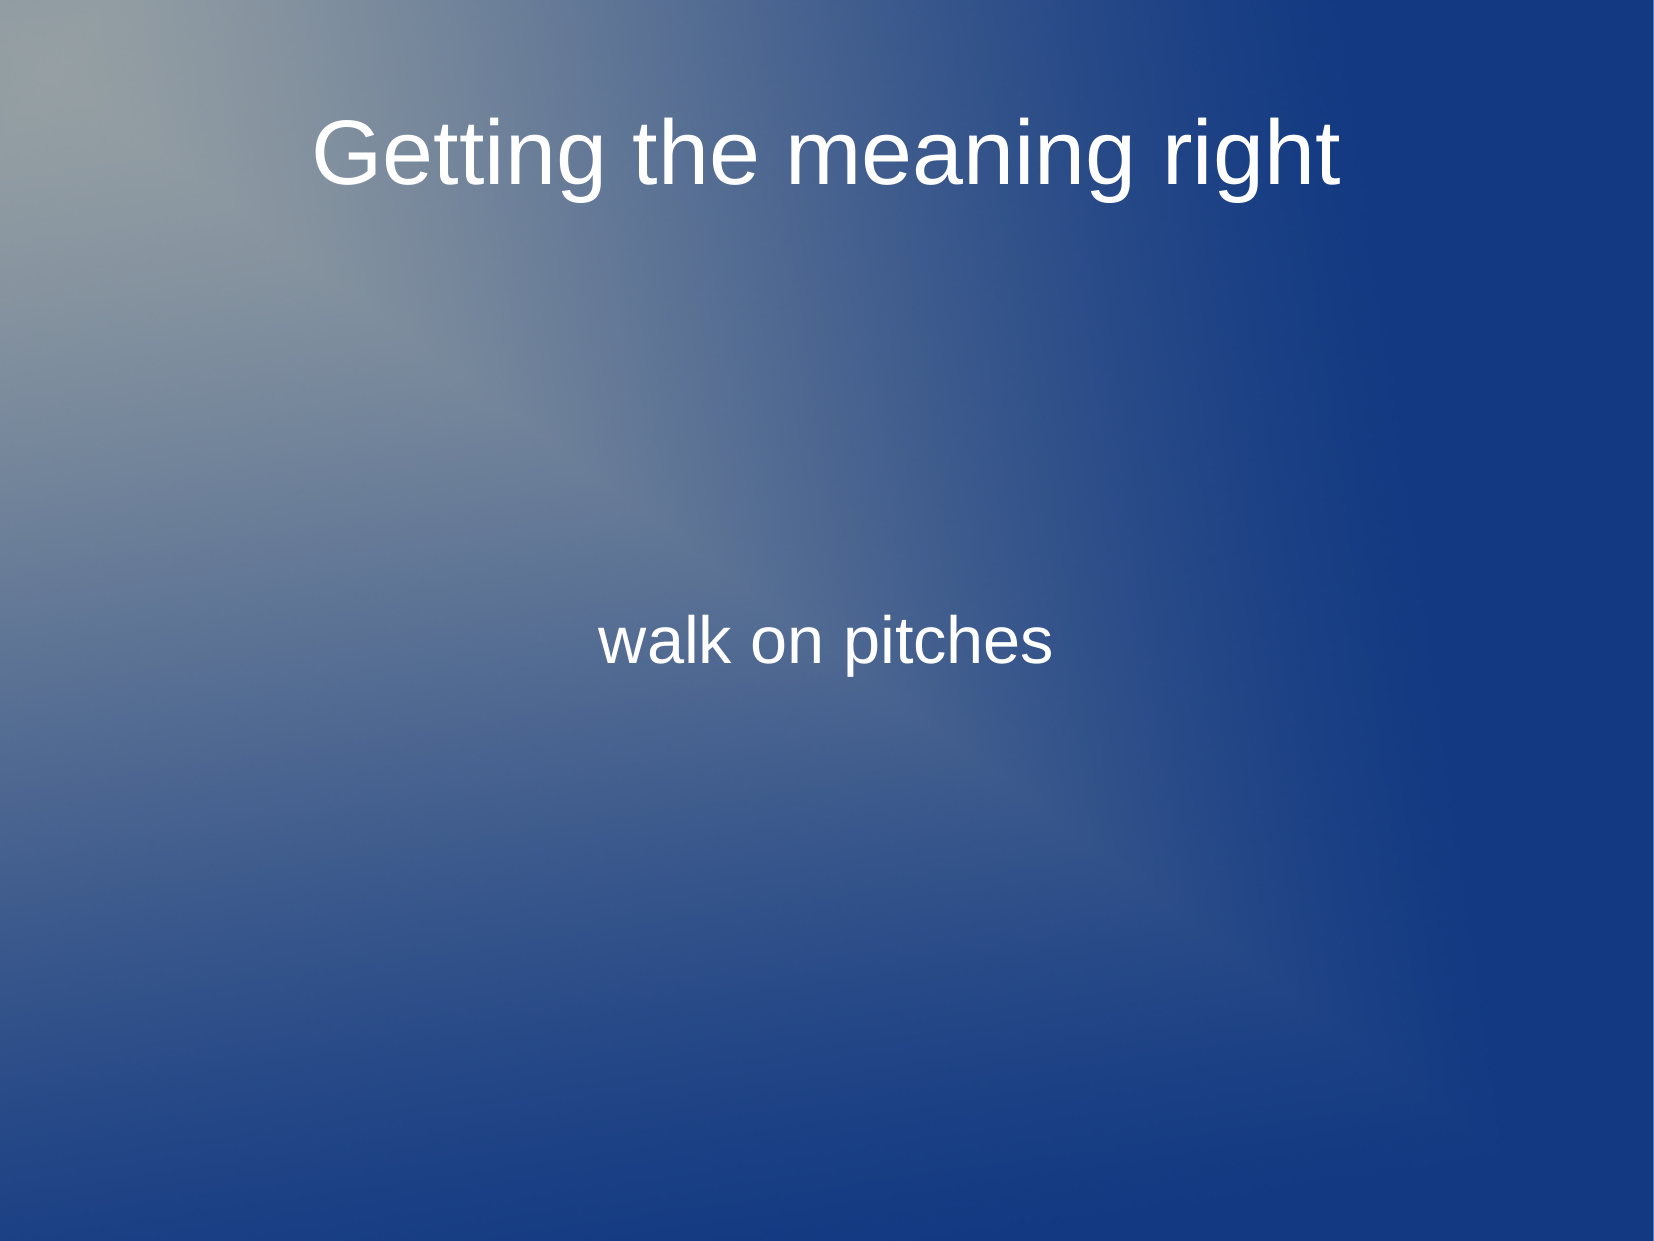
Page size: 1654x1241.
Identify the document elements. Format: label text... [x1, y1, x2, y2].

title Getting the meaning right [82, 49, 1571, 257]
picture [0, 0, 1654, 1241]
list walk on pitches [82, 290, 1571, 1109]
